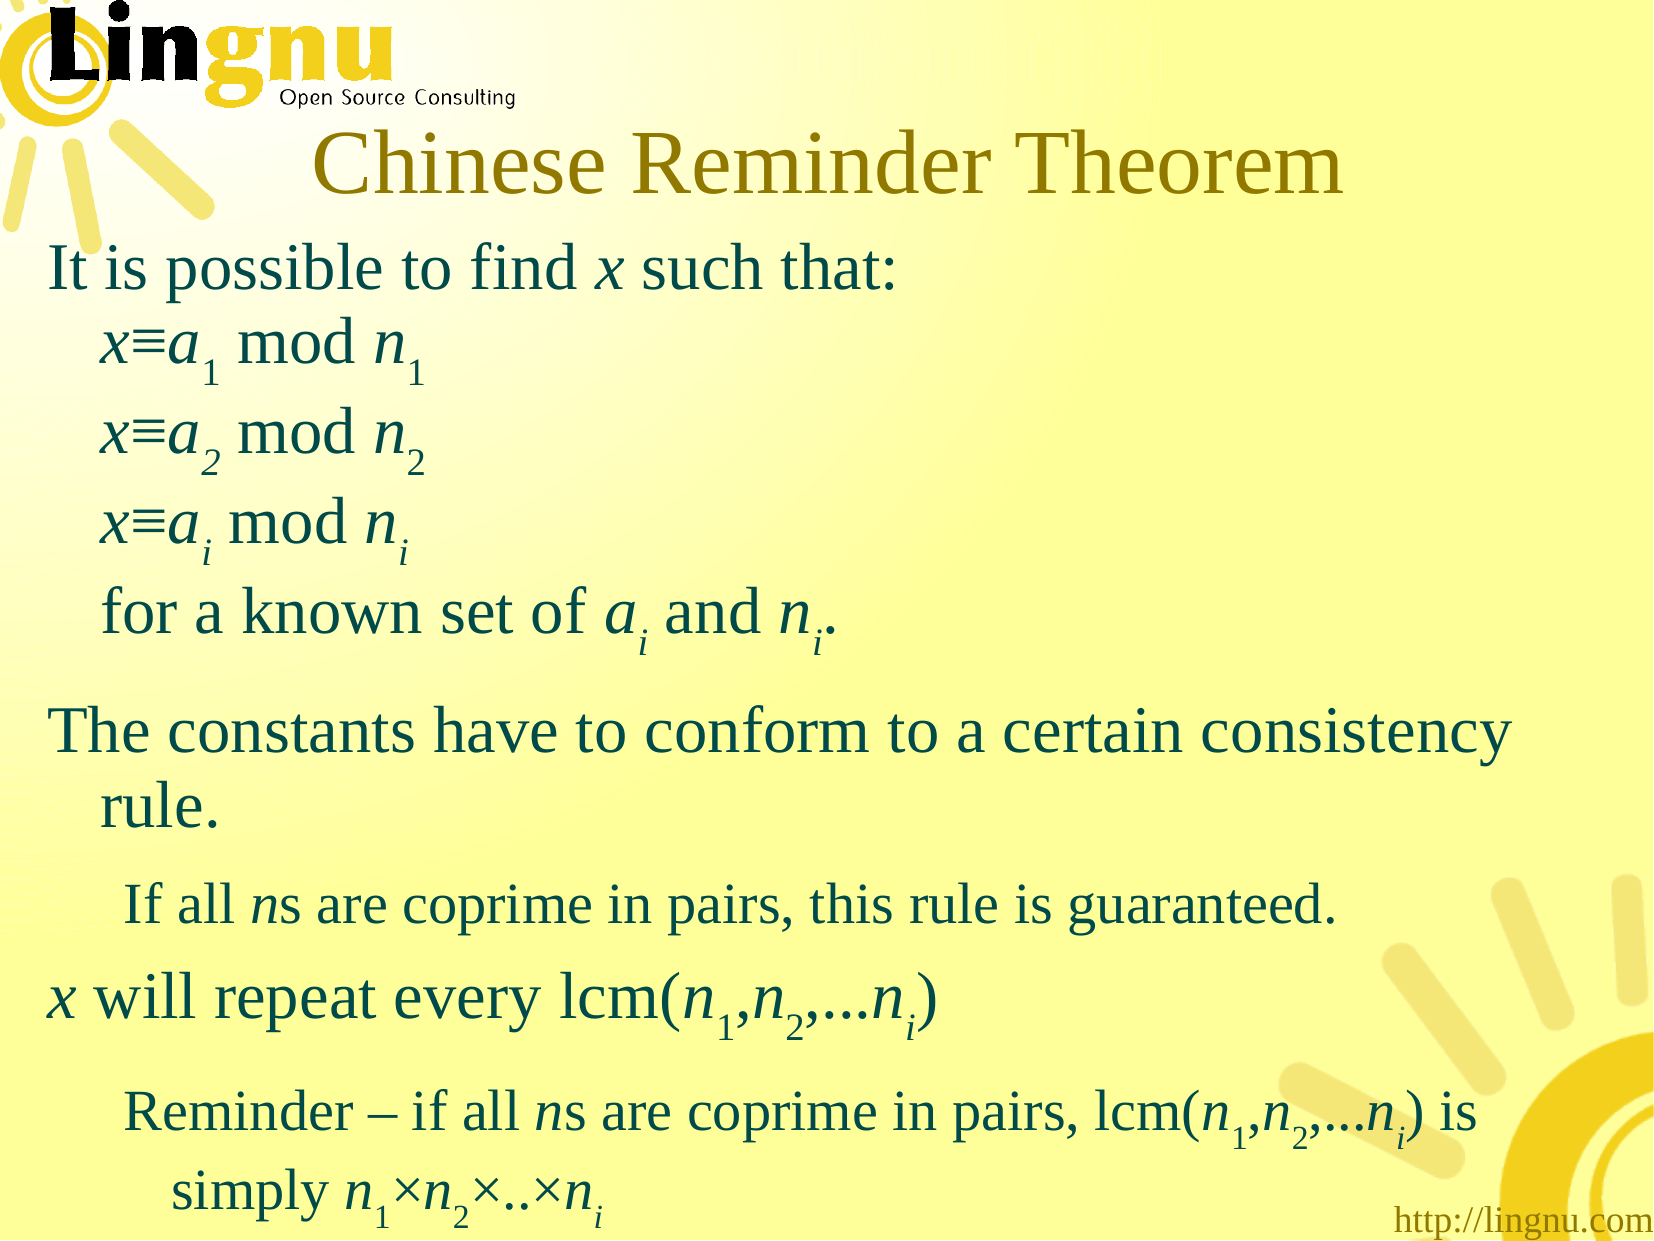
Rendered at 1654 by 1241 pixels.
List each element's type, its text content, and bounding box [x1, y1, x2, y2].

list It is possible to find x such that: x≡a1 mod n1 x≡a2 mod n2 x≡ai mod ni for a known set of ai and ni. The constants have to conform to a certain consistency rule. If all ns are coprime in pairs, this rule is guaranteed. x will repeat every lcm(n1,n2,...ni) Reminder – if all ns are coprime in pairs, lcm(n1,n2,...ni) is simply n1×n2×..×ni [29, 230, 1625, 1236]
title Chinese Reminder Theorem [123, 58, 1536, 230]
picture [1256, 871, 1654, 1241]
picture [0, 0, 516, 256]
